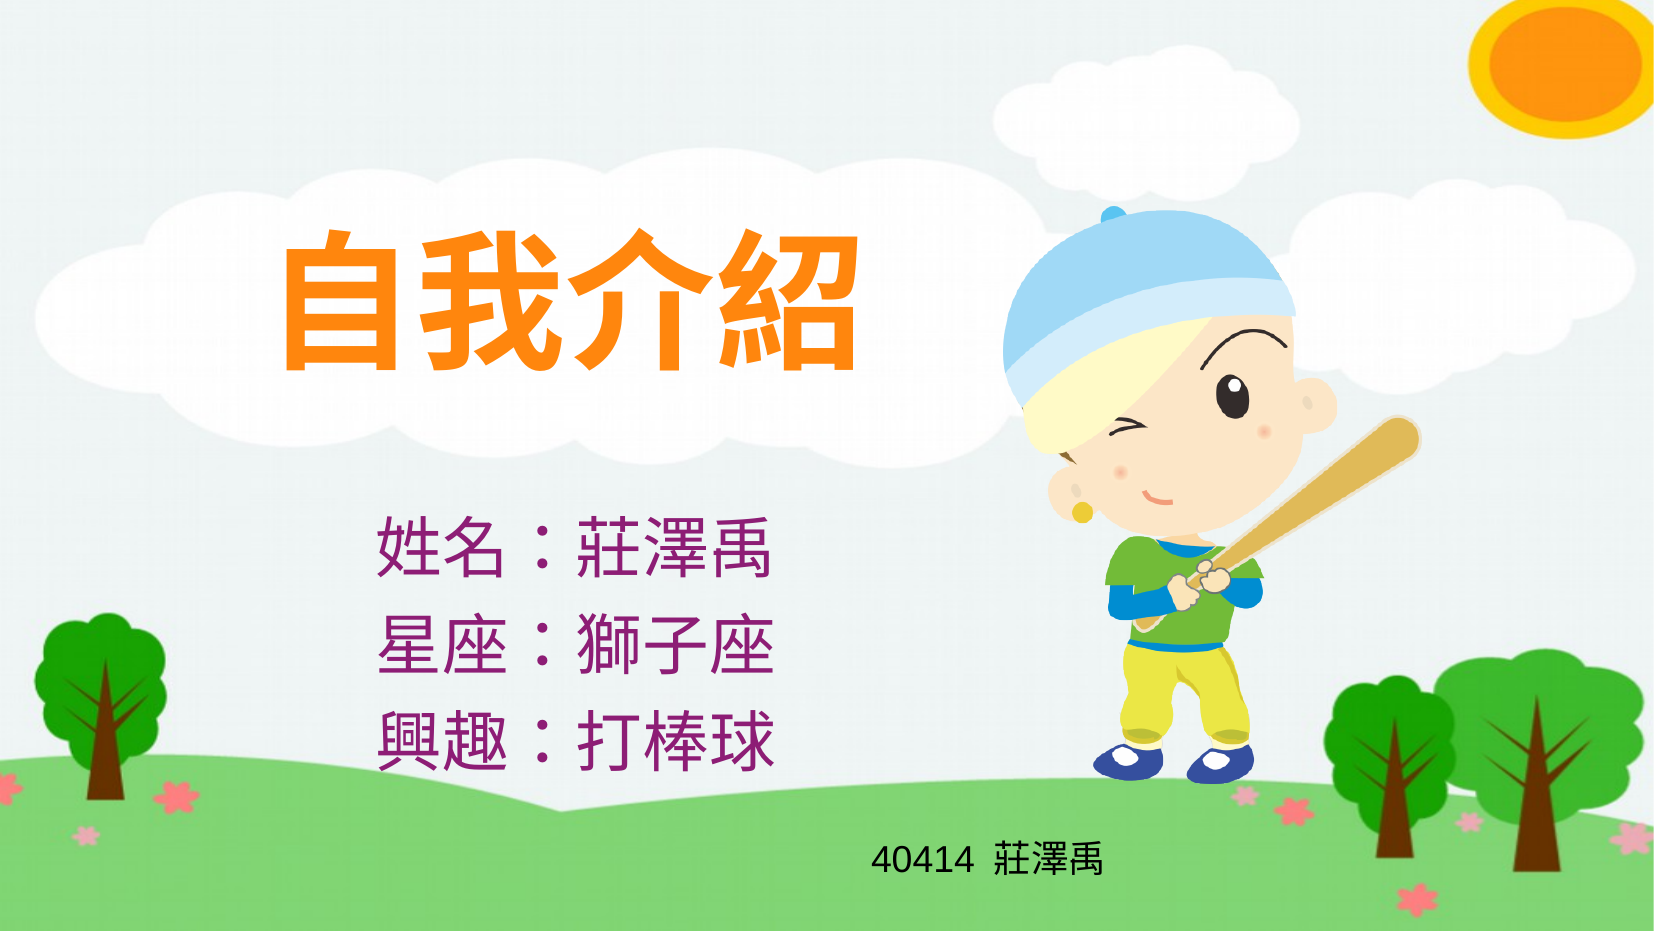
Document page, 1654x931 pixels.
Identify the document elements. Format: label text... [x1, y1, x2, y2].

title 自我介紹 [265, 140, 886, 443]
picture [0, 0, 1654, 931]
text_box 40414 莊澤禹 [856, 821, 1152, 886]
subtitle 姓名：莊澤禹 星座：獅子座 興趣：打棒球 [236, 483, 916, 798]
